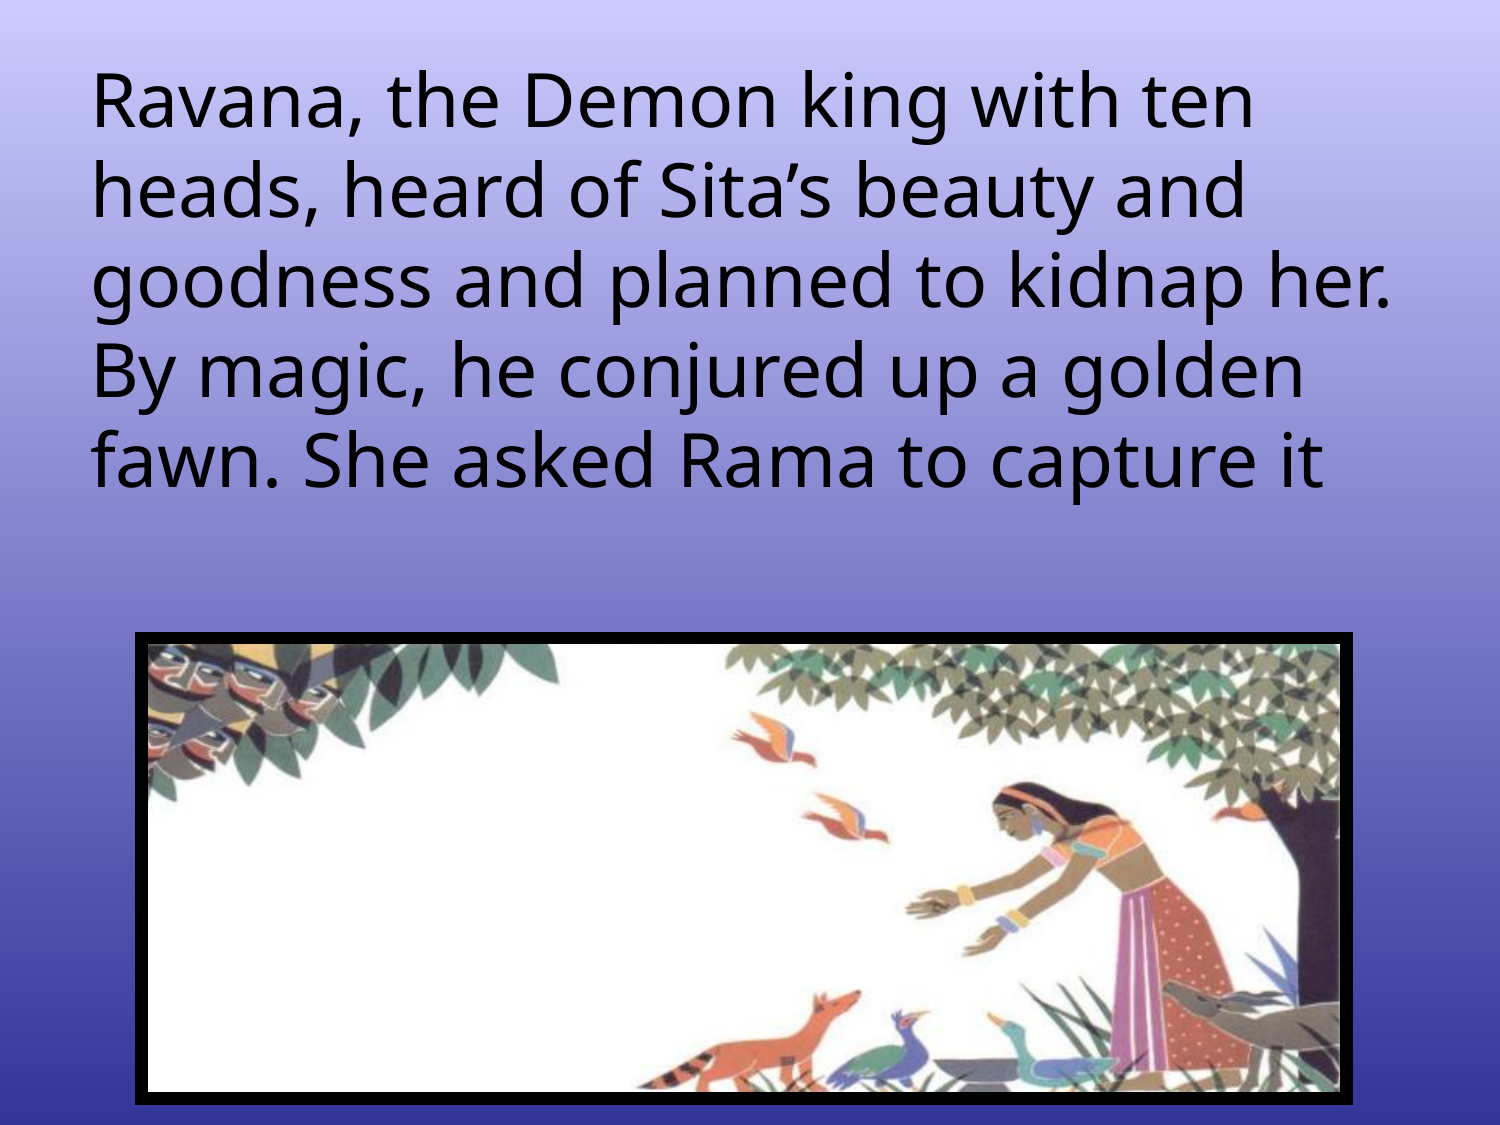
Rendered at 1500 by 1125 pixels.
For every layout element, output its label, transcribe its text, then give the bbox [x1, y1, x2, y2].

text_box Ravana, the Demon king with ten heads, heard of Sita’s beauty and goodness and planned to kidnap her. By magic, he conjured up a golden fawn. She asked Rama to capture it [75, 45, 1426, 294]
text_box [141, 637, 1347, 1099]
